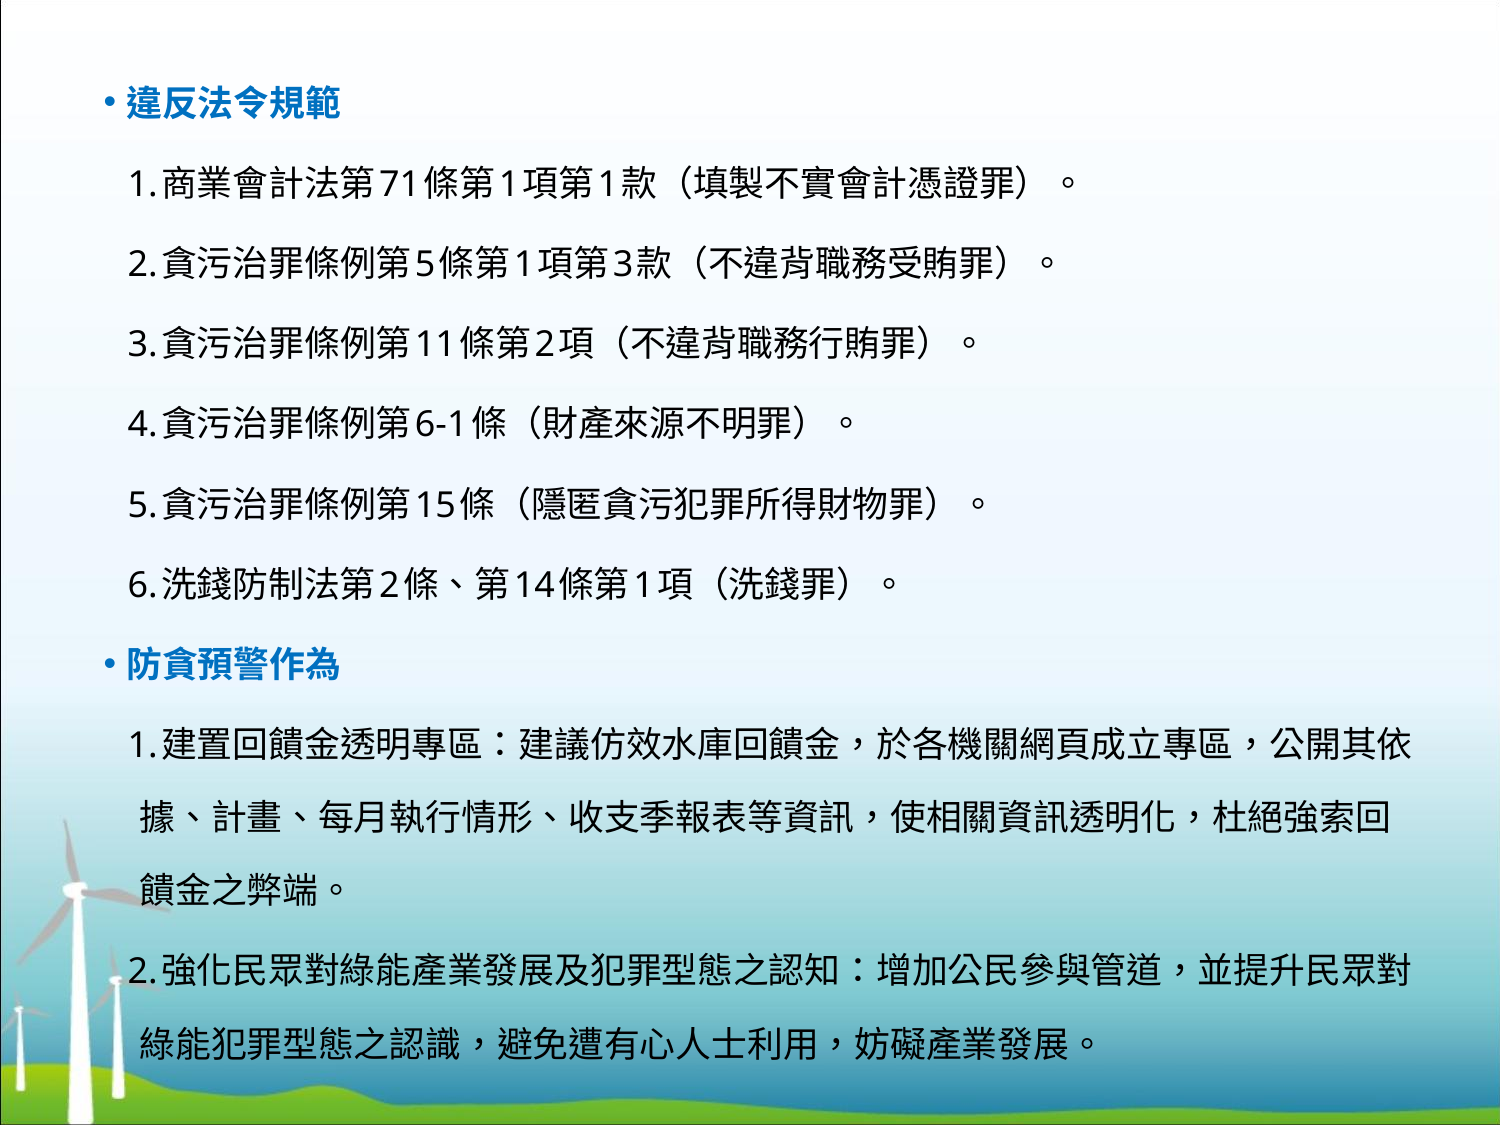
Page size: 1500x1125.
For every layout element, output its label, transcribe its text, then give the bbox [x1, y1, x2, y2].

list 違反法令規範 1.商業會計法第71條第1項第1款（填製不實會計憑證罪）。 2.貪污治罪條例第5條第1項第3款（不違背職務受賄罪）。 3.貪污治罪條例第11條第2項（不違背職務行賄罪）。 4.貪污治罪條例第6-1條（財產來源不明罪）。 5.貪污治罪條例第15條（隱匿貪污犯罪所得財物罪）。 6.洗錢防制法第2條、第14條第1項（洗錢罪）。 防貪預警作為 1.建置回饋金透明專區：建議仿效水庫回饋金，於各機關網頁成立專區，公開其依據、計畫、每月執行情形、收支季報表等資訊，使相關資訊透明化，杜絕強索回饋金之弊端。 2.強化民眾對綠能產業發展及犯罪型態之認知：增加公民參與管道，並提升民眾對綠能犯罪型態之認識，避免遭有心人士利用，妨礙產業發展。 [88, 42, 1439, 1083]
picture [0, 0, 1500, 1125]
